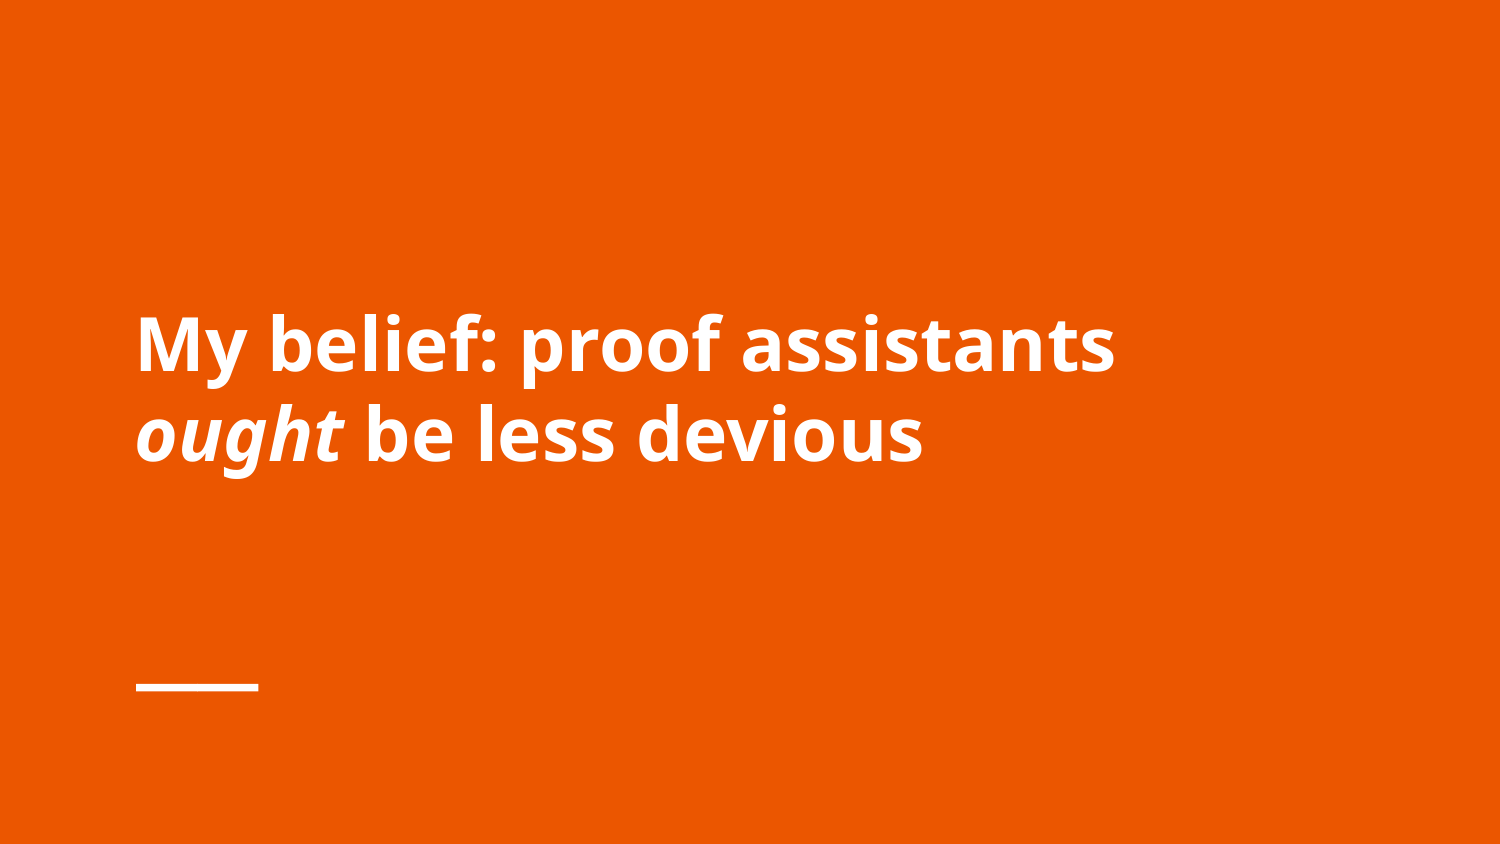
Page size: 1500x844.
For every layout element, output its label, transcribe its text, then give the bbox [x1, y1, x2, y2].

title My belief: proof assistants ought be less devious [119, 141, 1272, 632]
